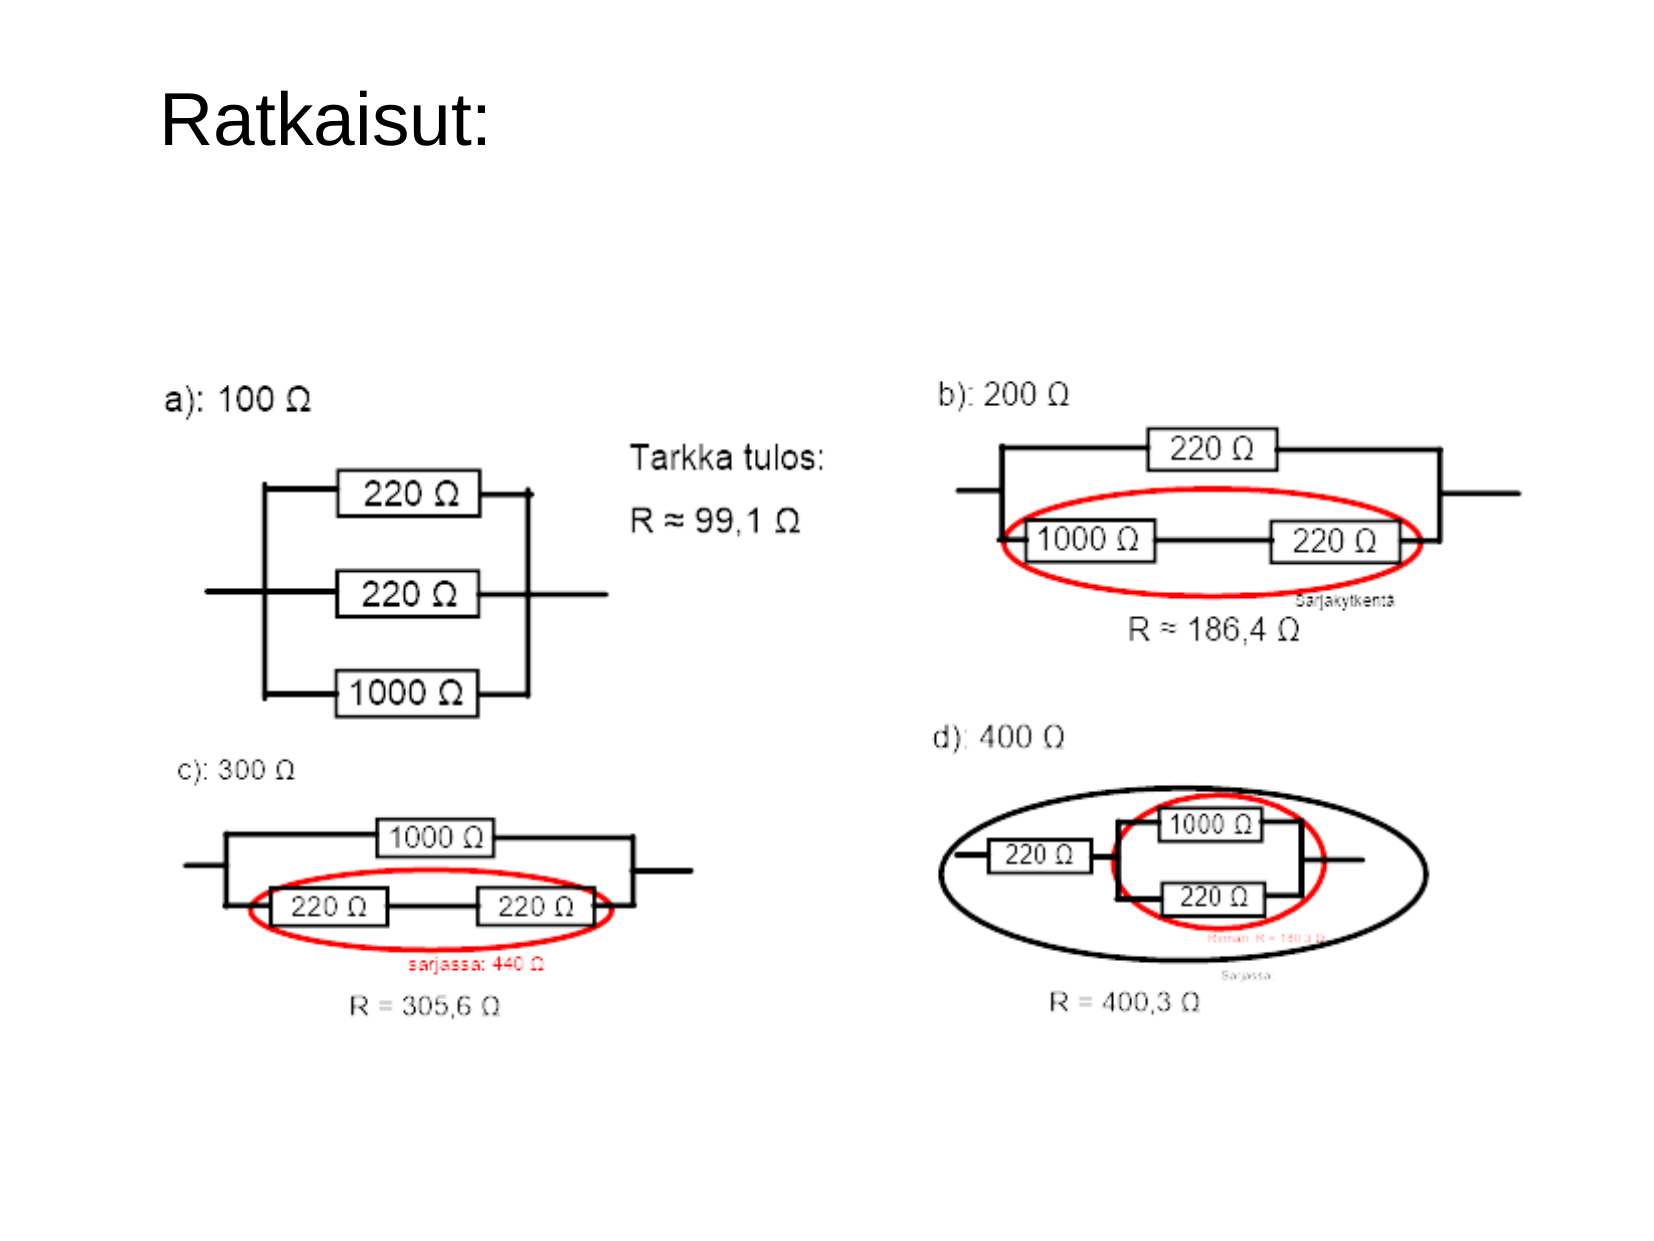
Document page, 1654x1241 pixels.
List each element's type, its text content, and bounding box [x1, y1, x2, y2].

text_box Ratkaisut: [144, 70, 508, 170]
picture [88, 235, 1607, 1134]
